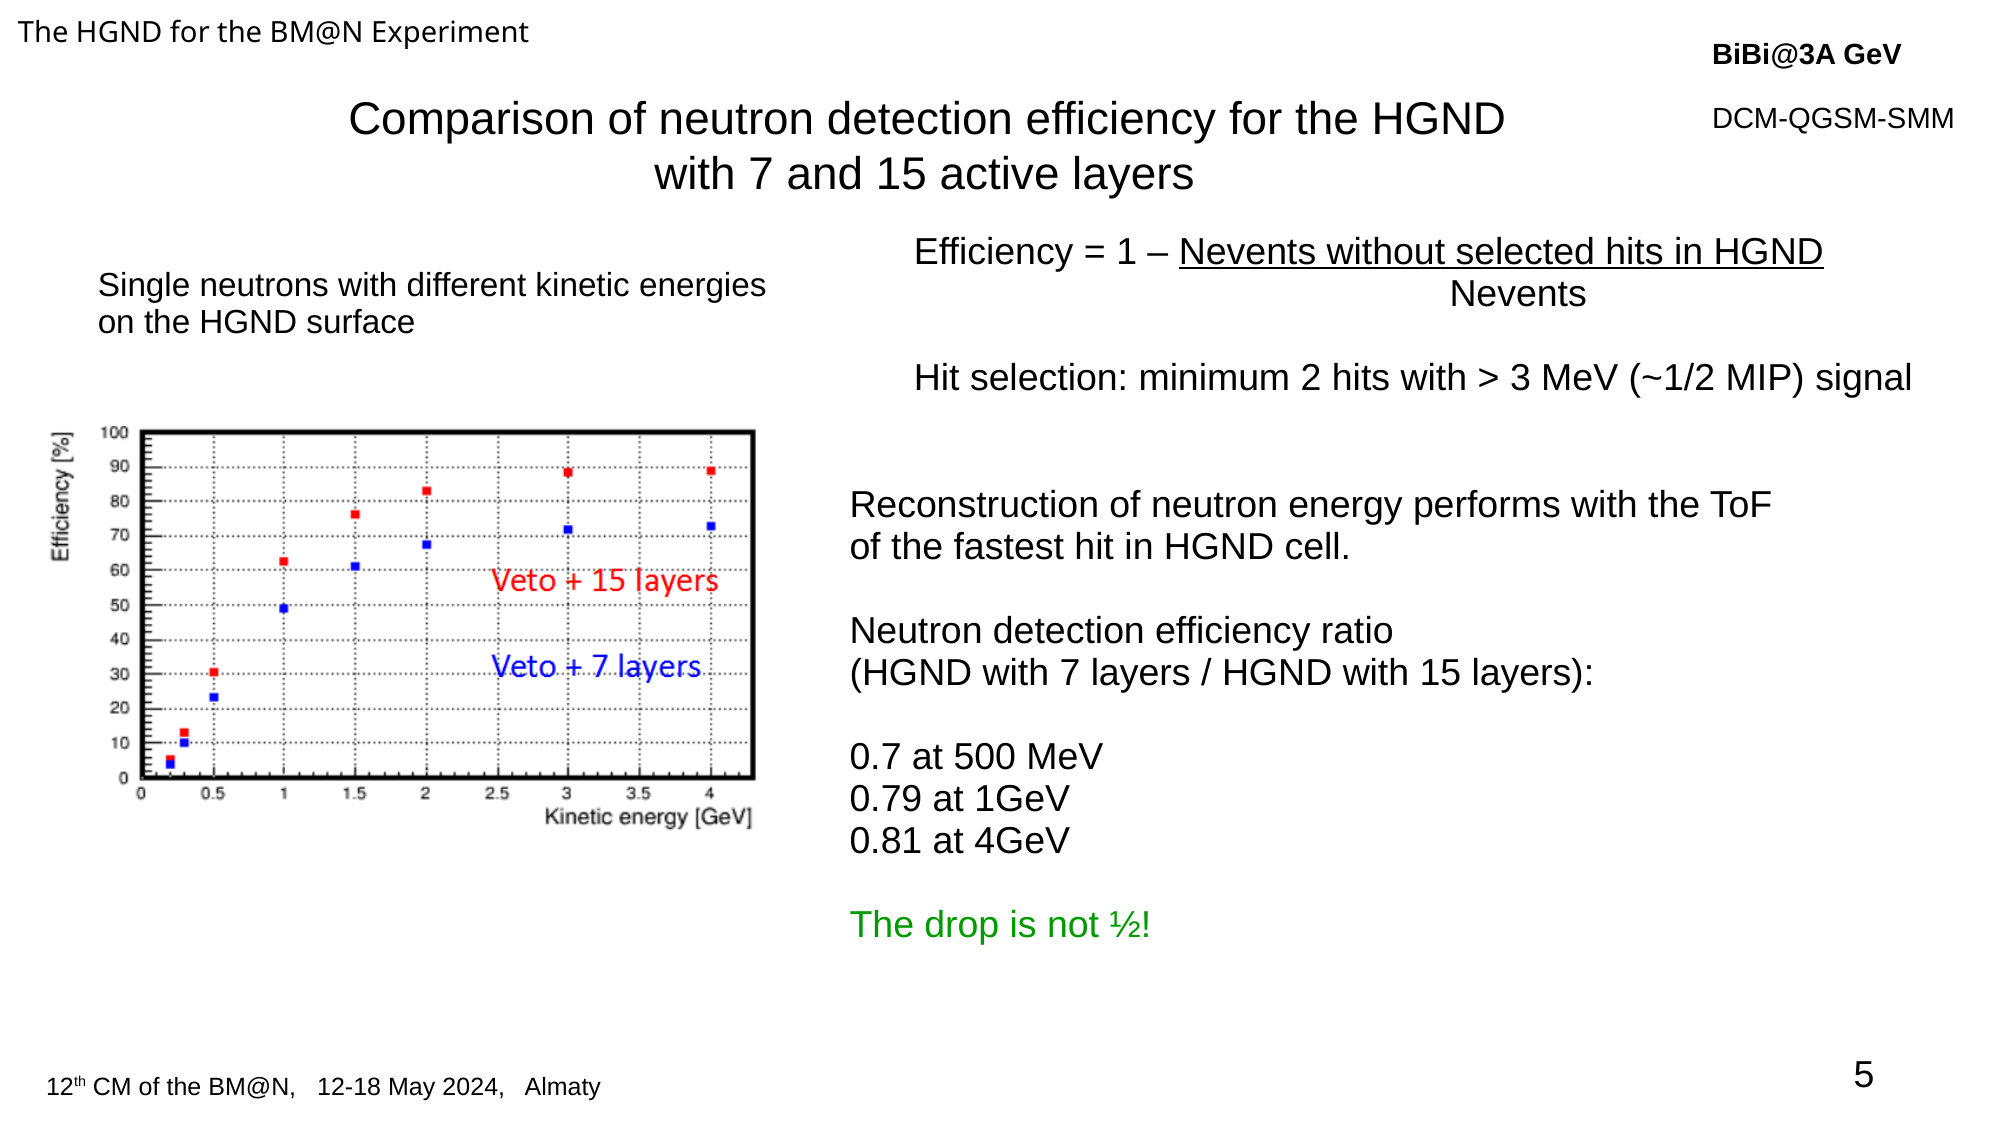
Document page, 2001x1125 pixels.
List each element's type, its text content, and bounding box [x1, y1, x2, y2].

text_box Single neutrons with different kinetic energies on the HGND surface [83, 259, 783, 385]
text_box The HGND for the BM@N Experiment [3, 4, 560, 60]
text_box BiBi@3A GeV DCM-QGSM-SMM [1697, 34, 1981, 162]
picture [32, 385, 783, 855]
text_box Reconstruction of neutron energy performs with the ToF of the fastest hit in HGND cell. Neutron detection efficiency ratio (HGND with 7 layers / HGND with 15 layers): 0.7 at 500 MeV 0.79 at 1GeV 0.81 at 4GeV The drop is not ½! [834, 475, 1787, 954]
text_box Efficiency = 1 – Nevents without selected hits in HGND Nevents Hit selection: minimum 2 hits with > 3 MeV (~1/2 MIP) signal [899, 223, 1936, 407]
text_box Comparison of neutron detection efficiency for the HGND with 7 and 15 active layers [333, 81, 1525, 203]
text_box <номер> [1847, 1046, 2001, 1116]
text_box 12th CM of the BM@N, 12-18 May 2024, Almaty [31, 1065, 629, 1111]
